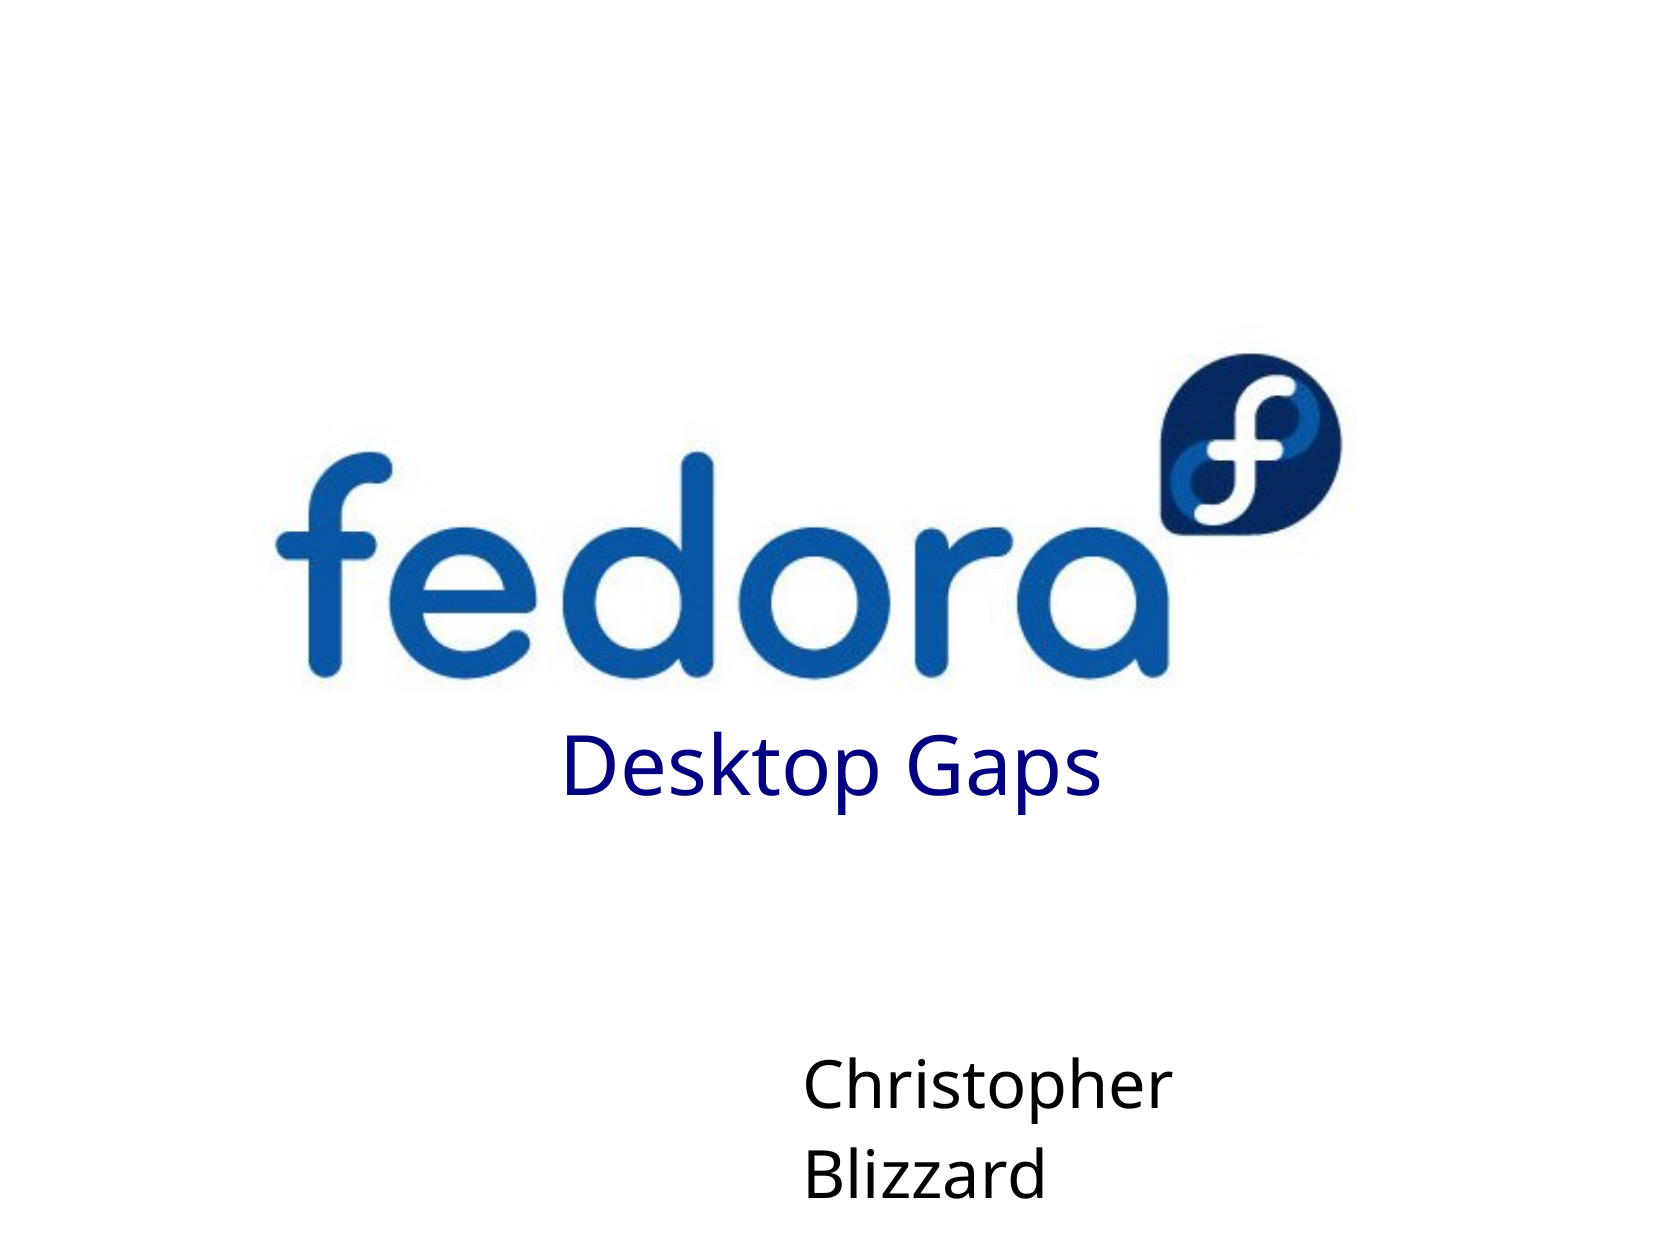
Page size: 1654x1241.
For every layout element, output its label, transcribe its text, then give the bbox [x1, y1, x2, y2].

text_box Christopher Blizzard [787, 1029, 1426, 1126]
text_box Desktop Gaps [544, 698, 1445, 814]
picture [253, 323, 1370, 737]
